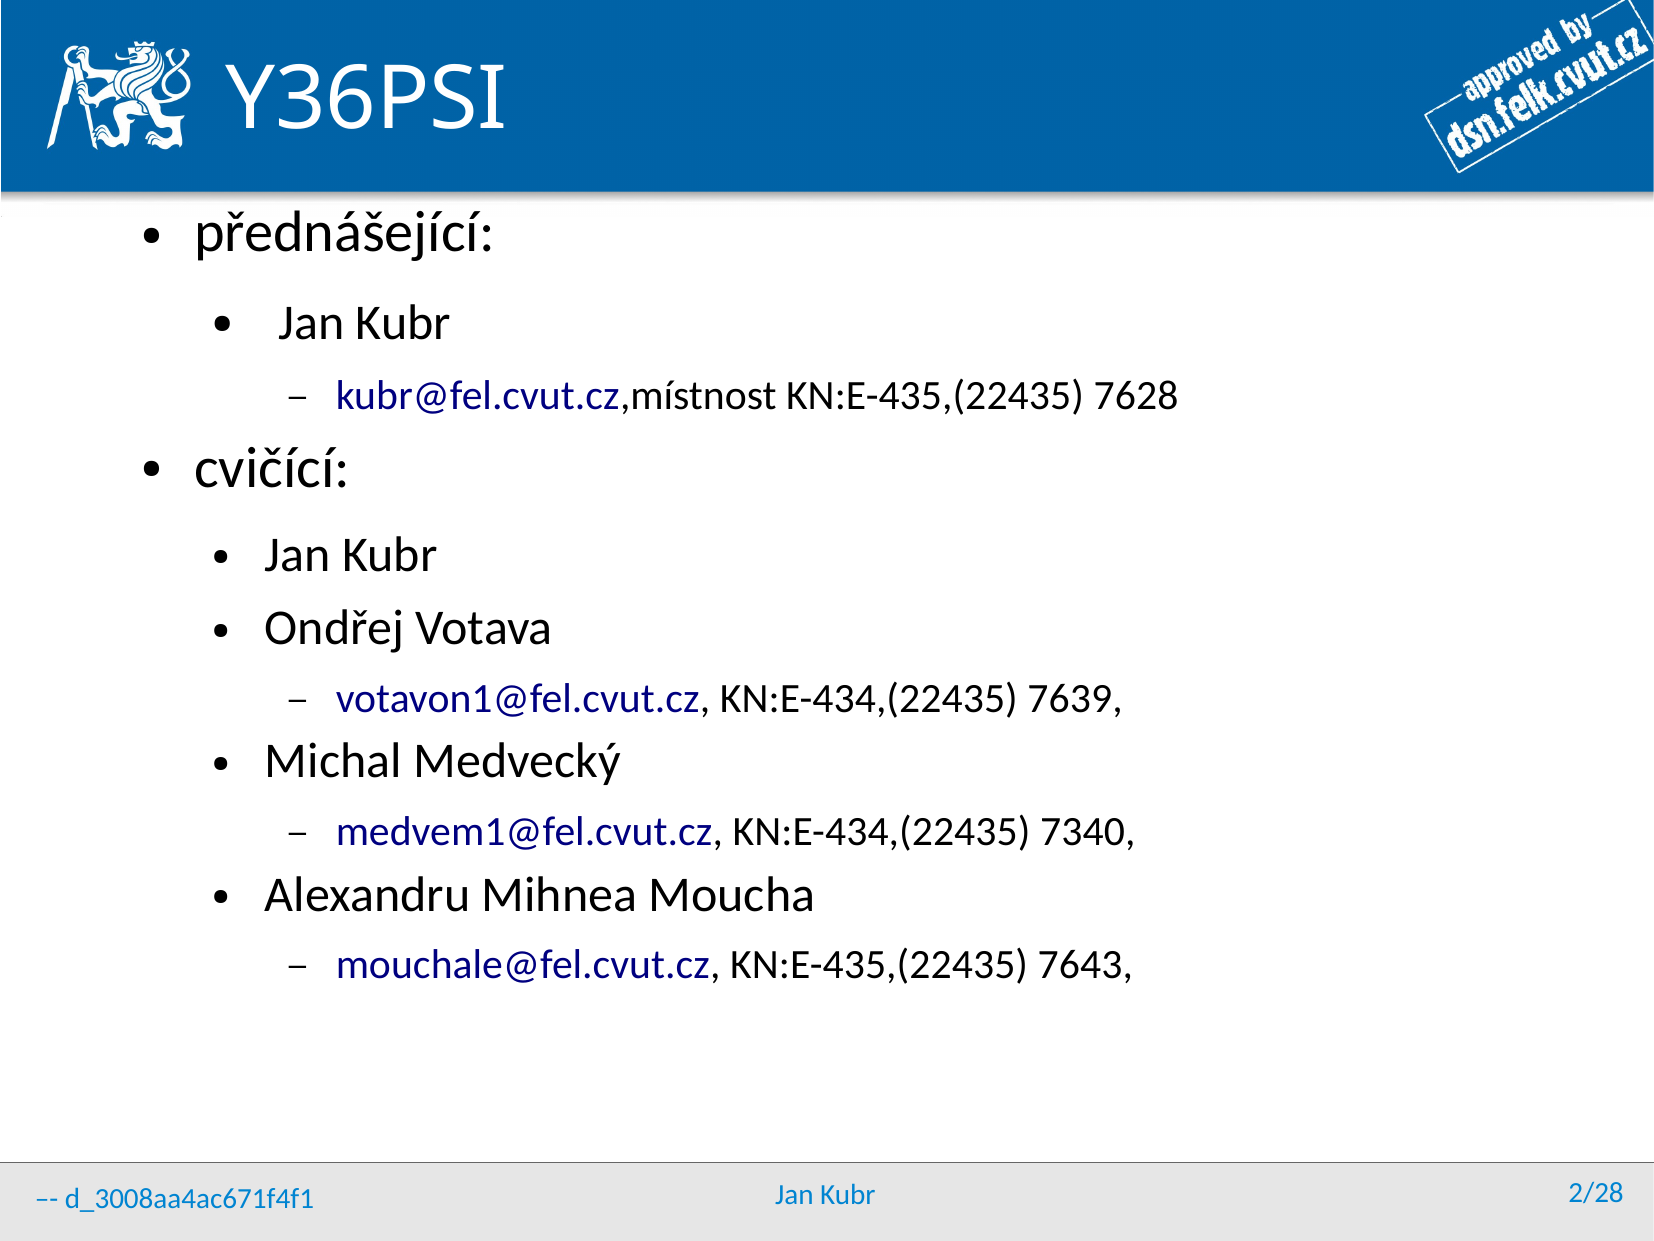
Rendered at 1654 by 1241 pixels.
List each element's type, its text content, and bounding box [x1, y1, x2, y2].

picture [1, 0, 1654, 217]
title Y36PSI [225, 0, 1426, 188]
list přednášející: Jan Kubr kubr@fel.cvut.cz,místnost KN:E-435,(22435) 7628 cvičící: Jan Kubr Ondřej Votava votavon1@fel.cvut.cz, KN:E-434,(22435) 7639, Michal Medvecký medvem1@fel.cvut.cz, KN:E-434,(22435) 7340, Alexandru Mihnea Moucha mouchale@fel.cvut.cz, KN:E-435,(22435) 7643, [123, 208, 1536, 1181]
